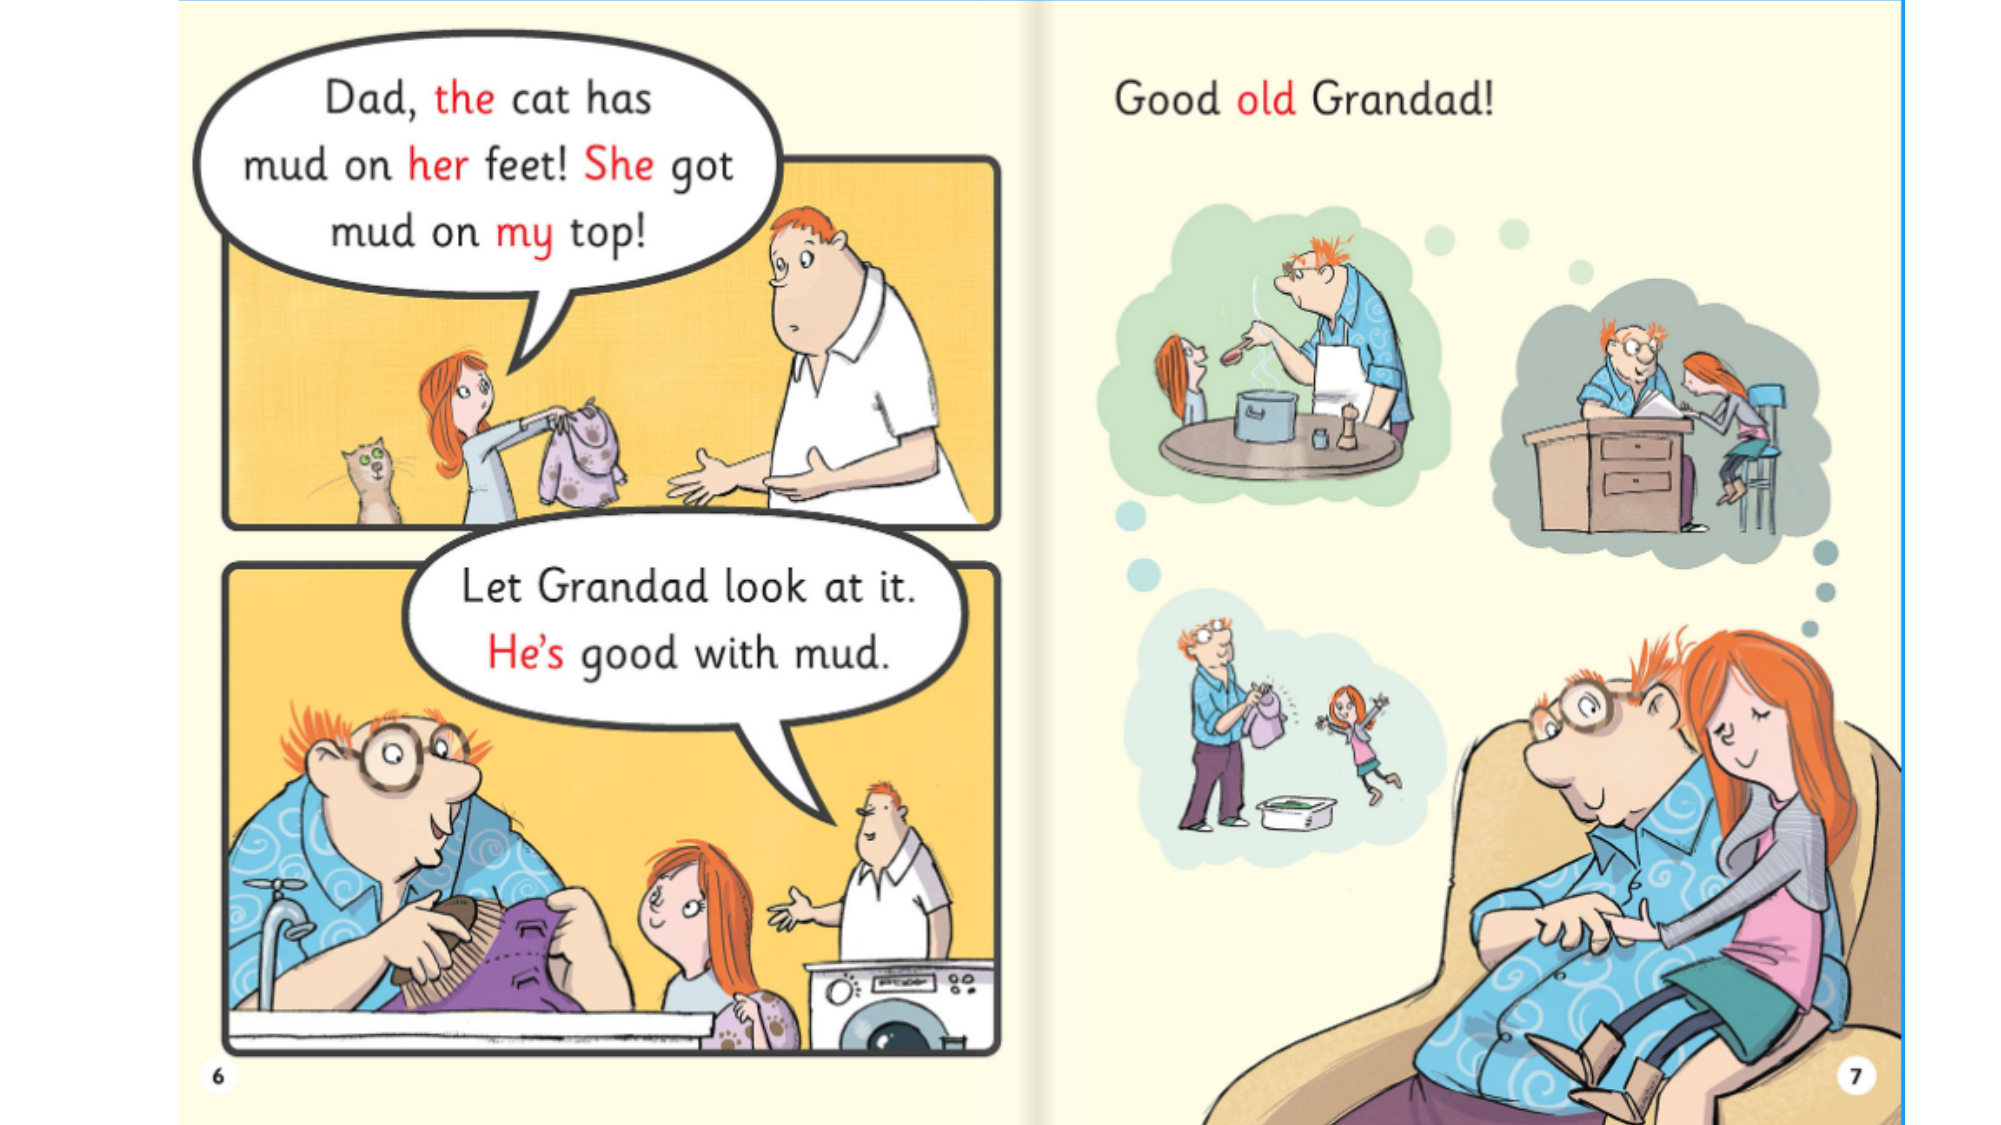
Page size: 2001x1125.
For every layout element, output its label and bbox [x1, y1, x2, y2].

picture [179, 0, 1905, 1125]
